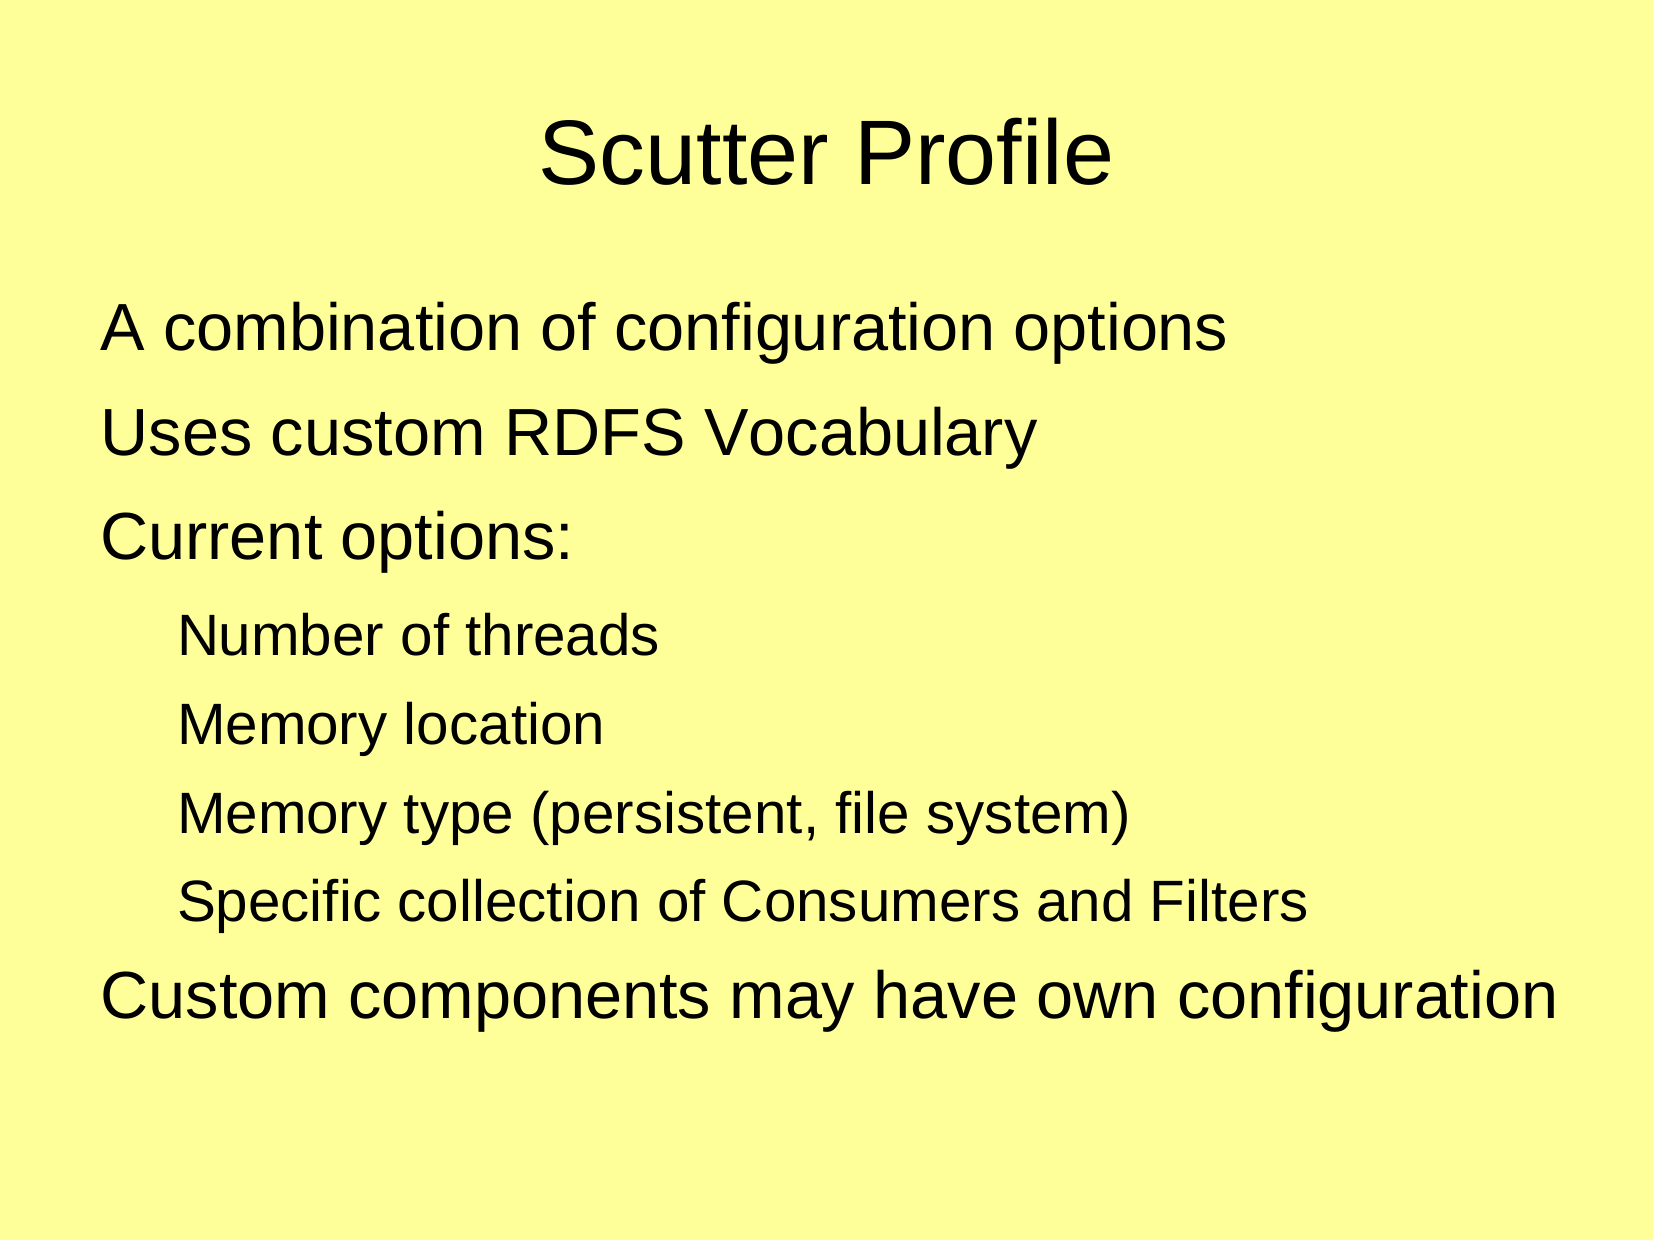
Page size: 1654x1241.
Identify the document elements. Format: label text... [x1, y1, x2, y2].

list A combination of configuration options Uses custom RDFS Vocabulary Current options: Number of threads Memory location Memory type (persistent, file system) Specific collection of Consumers and Filters Custom components may have own configuration [82, 290, 1571, 1109]
title Scutter Profile [82, 49, 1571, 257]
